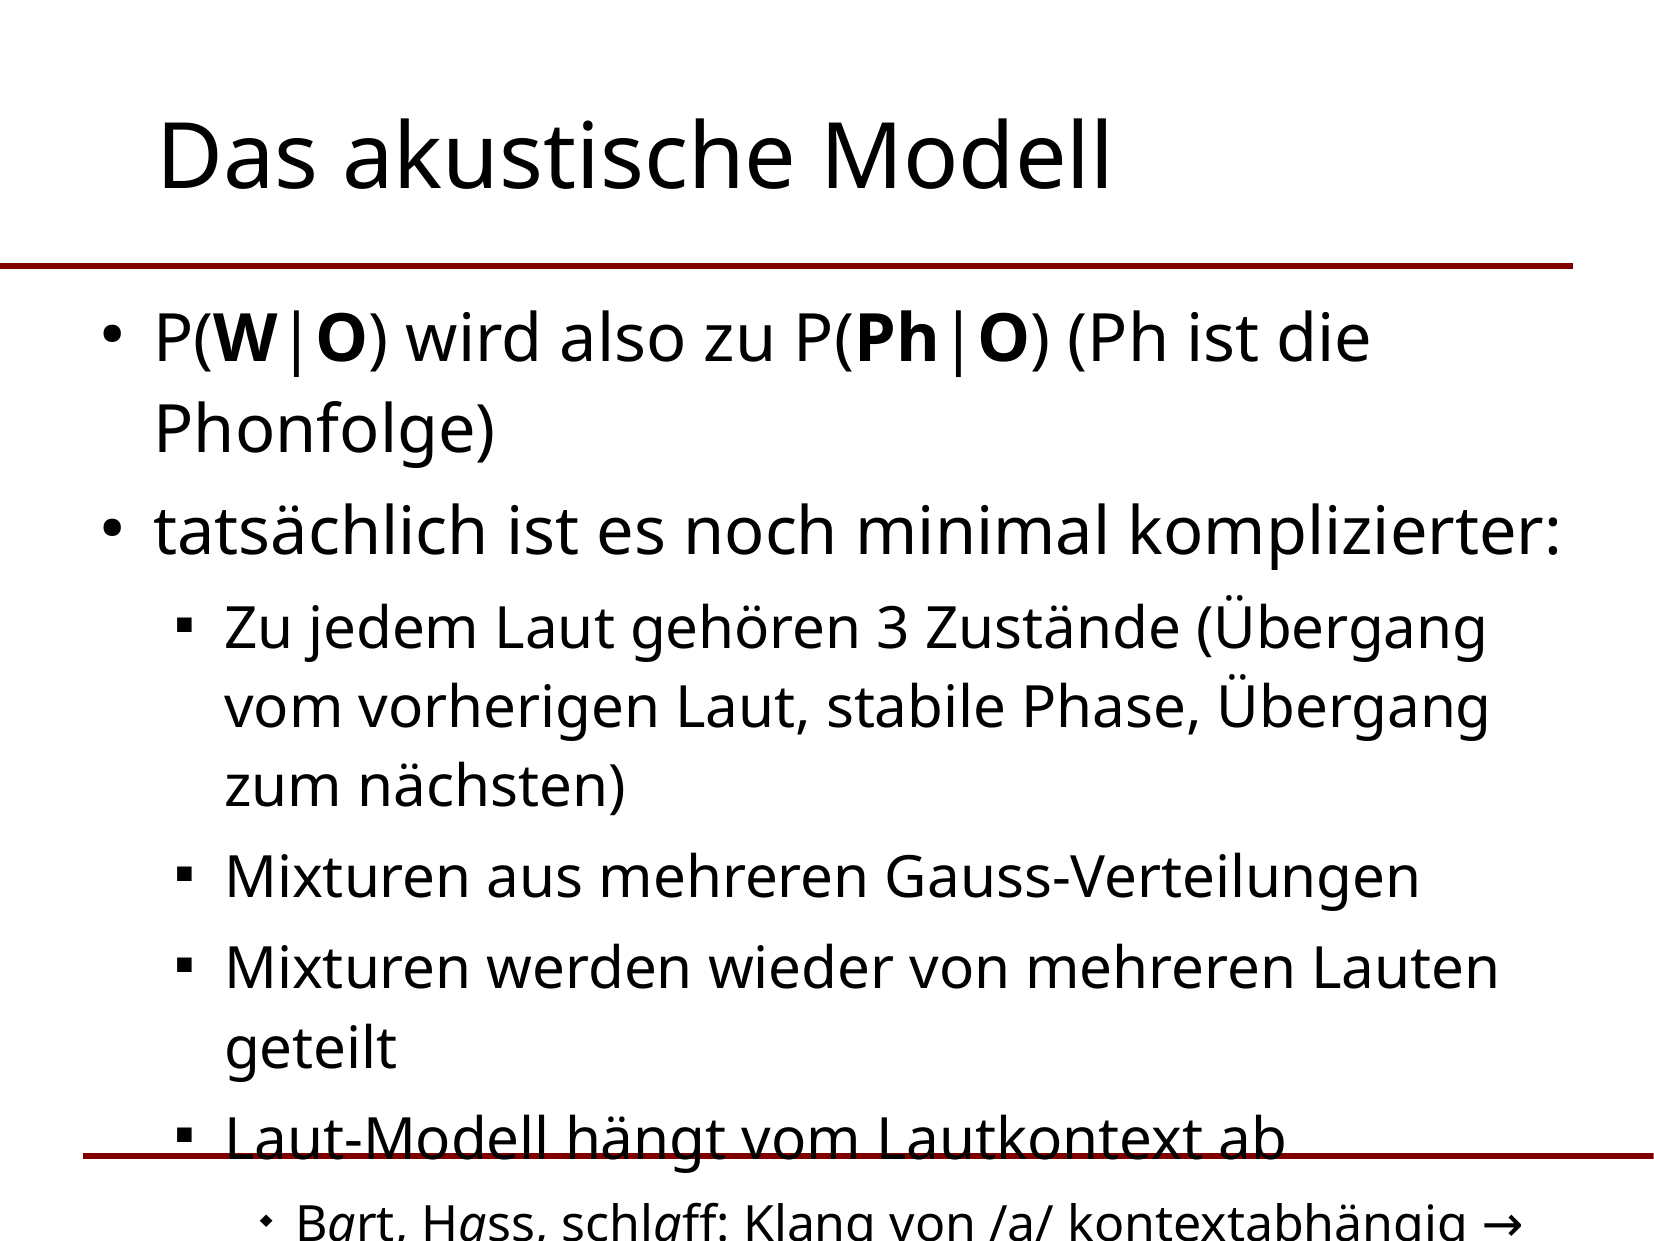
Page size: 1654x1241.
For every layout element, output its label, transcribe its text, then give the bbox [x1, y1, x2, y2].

list P(W|O) wird also zu P(Ph|O) (Ph ist die Phonfolge) tatsächlich ist es noch minimal komplizierter: Zu jedem Laut gehören 3 Zustände (Übergang vom vorherigen Laut, stabile Phase, Übergang zum nächsten) Mixturen aus mehreren Gauss-Verteilungen Mixturen werden wieder von mehreren Lauten geteilt Laut-Modell hängt vom Lautkontext ab Bart, Hass, schlaff: Klang von /a/ kontextabhängig → Triphone … und bestimmt noch mehr [82, 290, 1571, 1109]
title Das akustische Modell [82, 49, 1571, 257]
